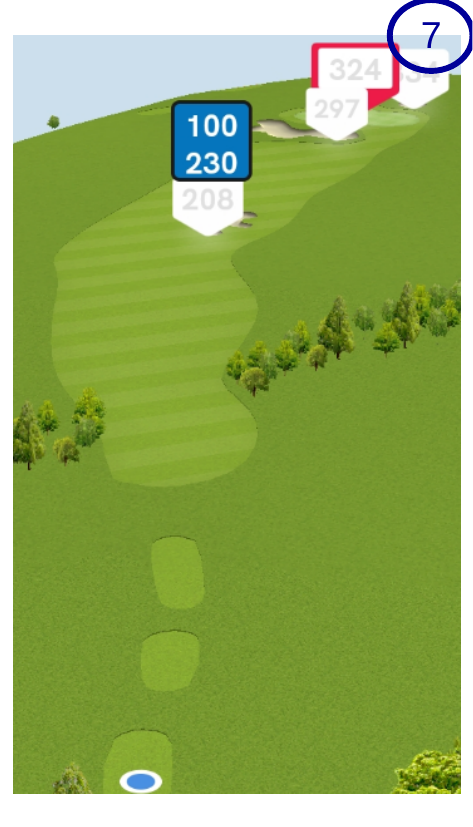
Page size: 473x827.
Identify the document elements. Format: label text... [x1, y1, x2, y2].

text_box 7 [389, 0, 473, 71]
picture [13, 35, 461, 794]
